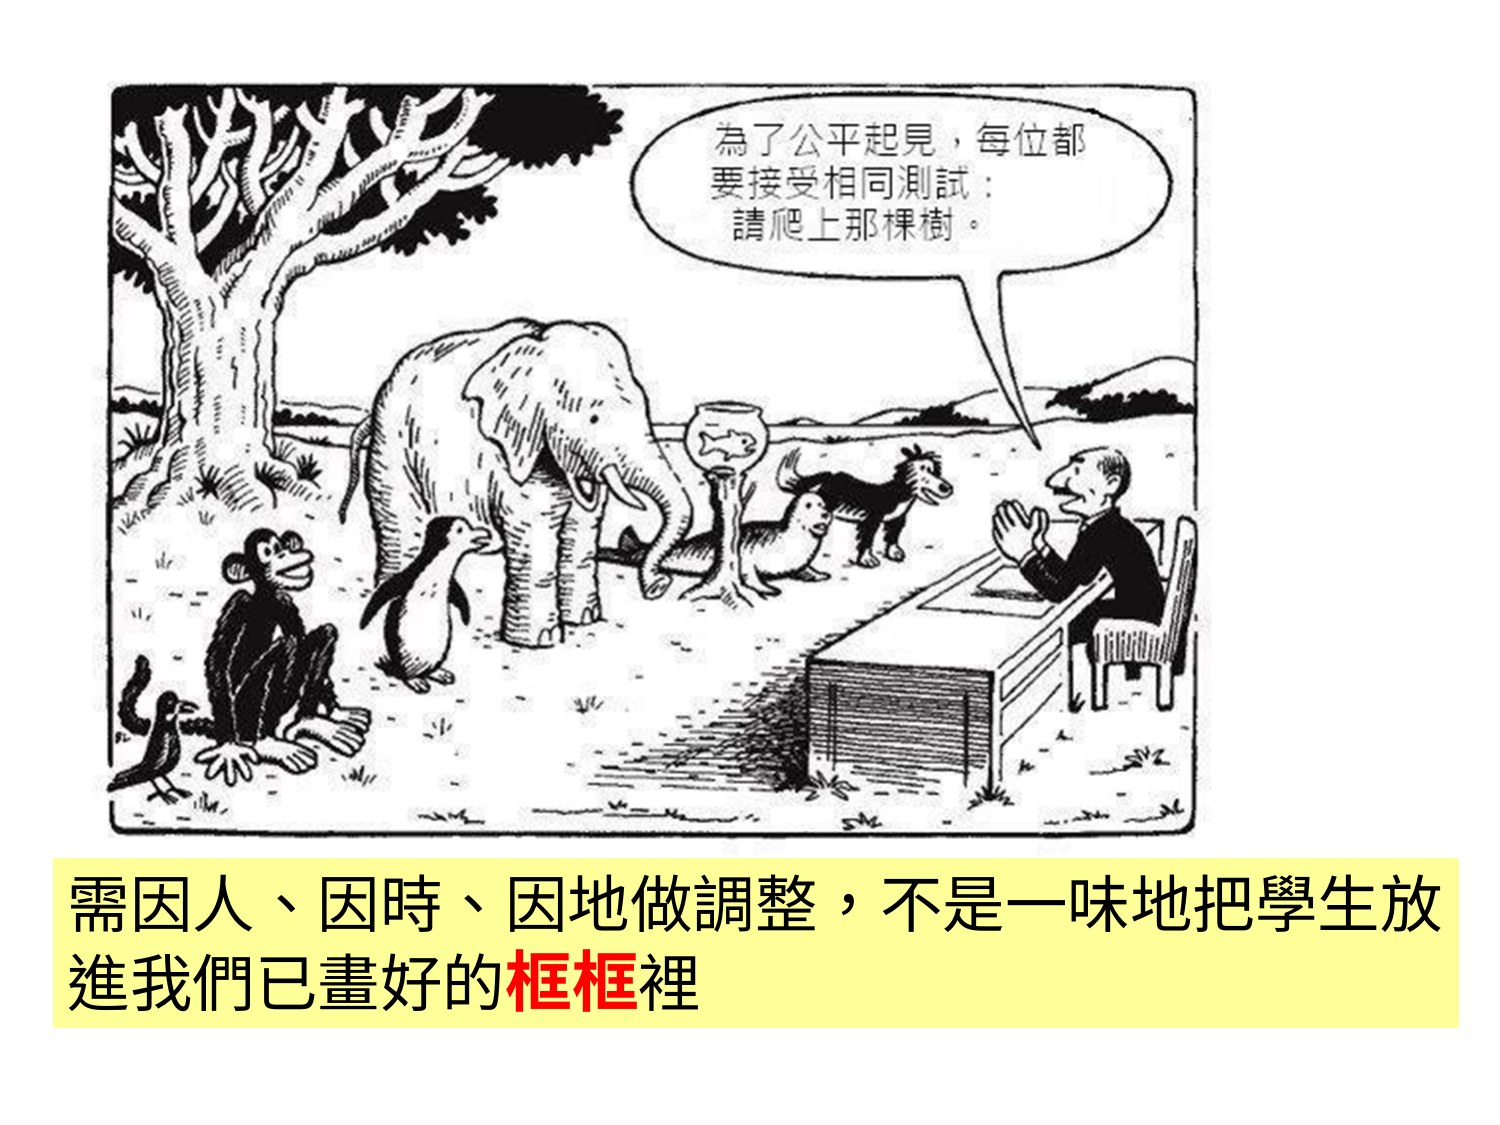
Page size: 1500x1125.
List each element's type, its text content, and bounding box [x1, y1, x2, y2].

text_box 需因人、因時、因地做調整，不是一味地把學生放進我們已畫好的框框裡 [53, 857, 1459, 1028]
picture [76, 65, 1223, 858]
